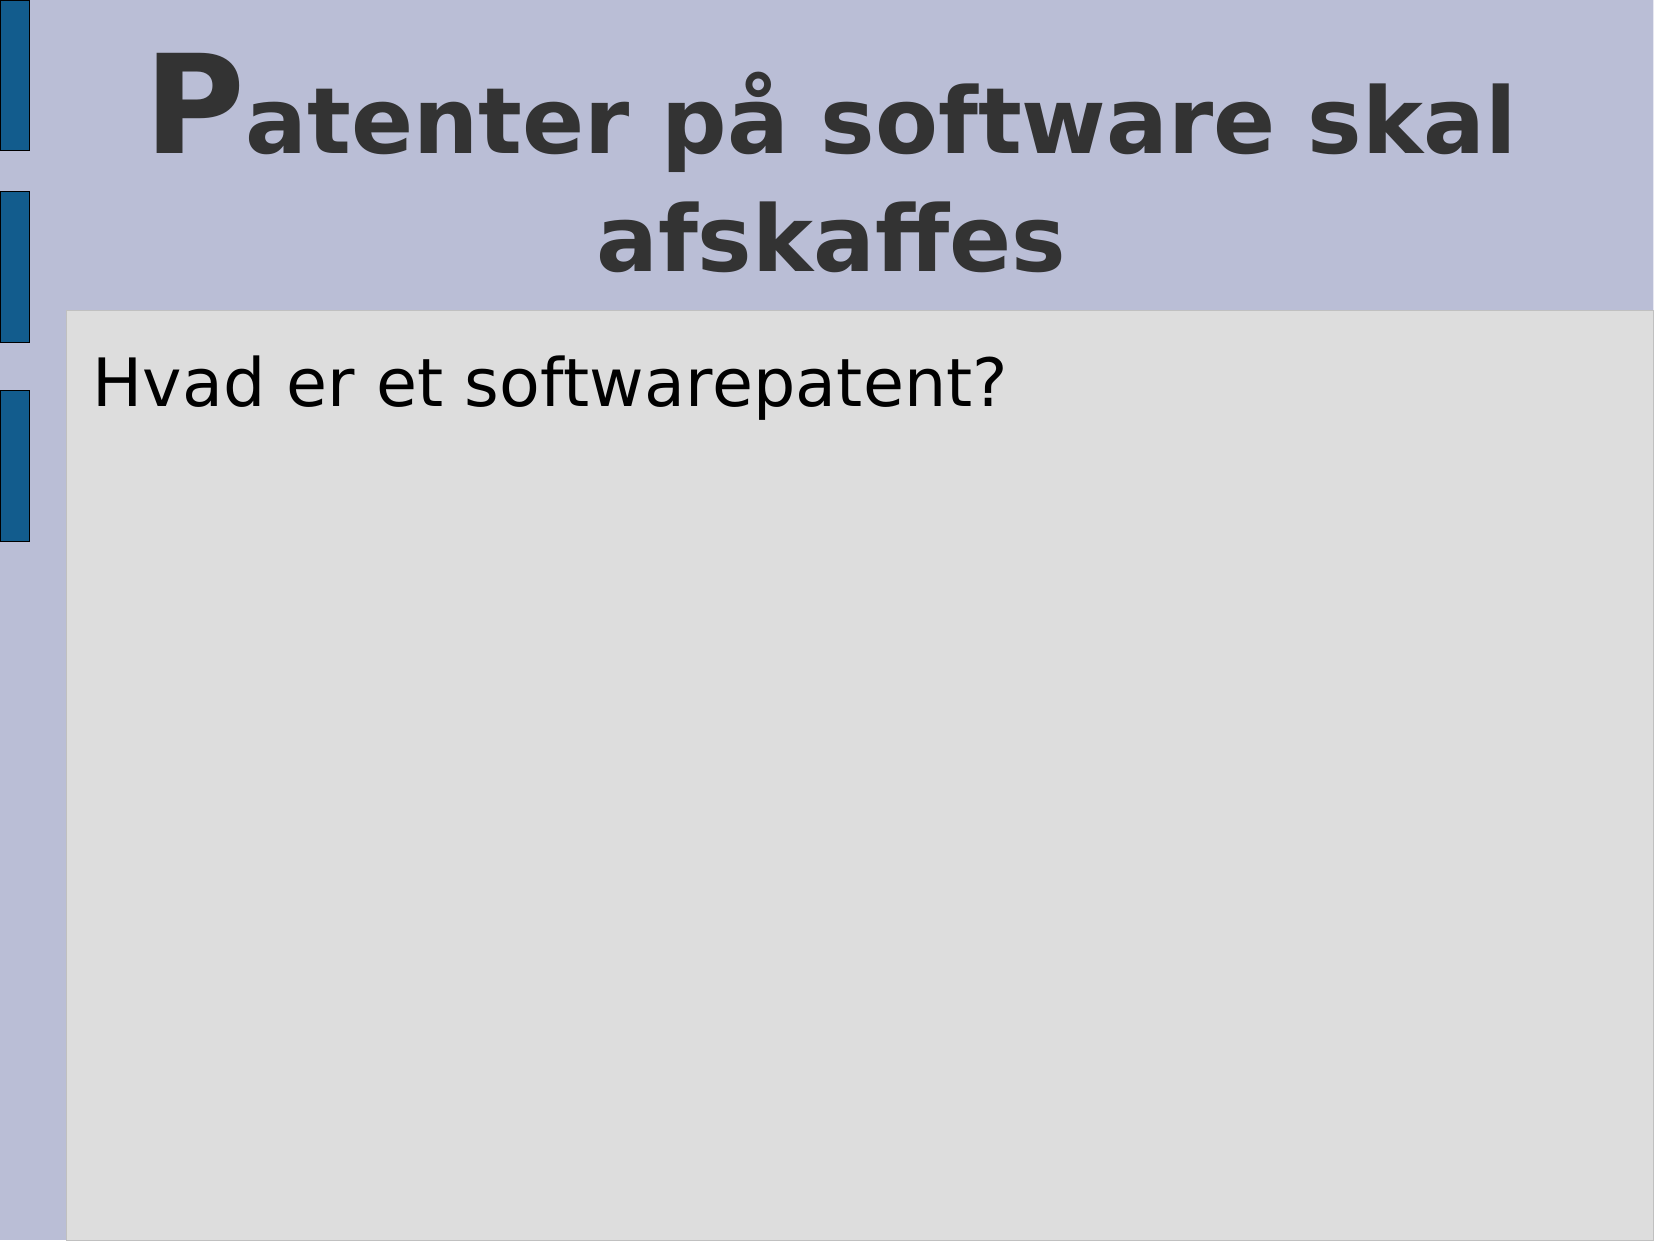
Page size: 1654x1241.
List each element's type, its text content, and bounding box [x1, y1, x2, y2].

title Patenter på software skal afskaffes [125, 25, 1538, 293]
list Hvad er et softwarepatent? [75, 344, 1654, 1127]
